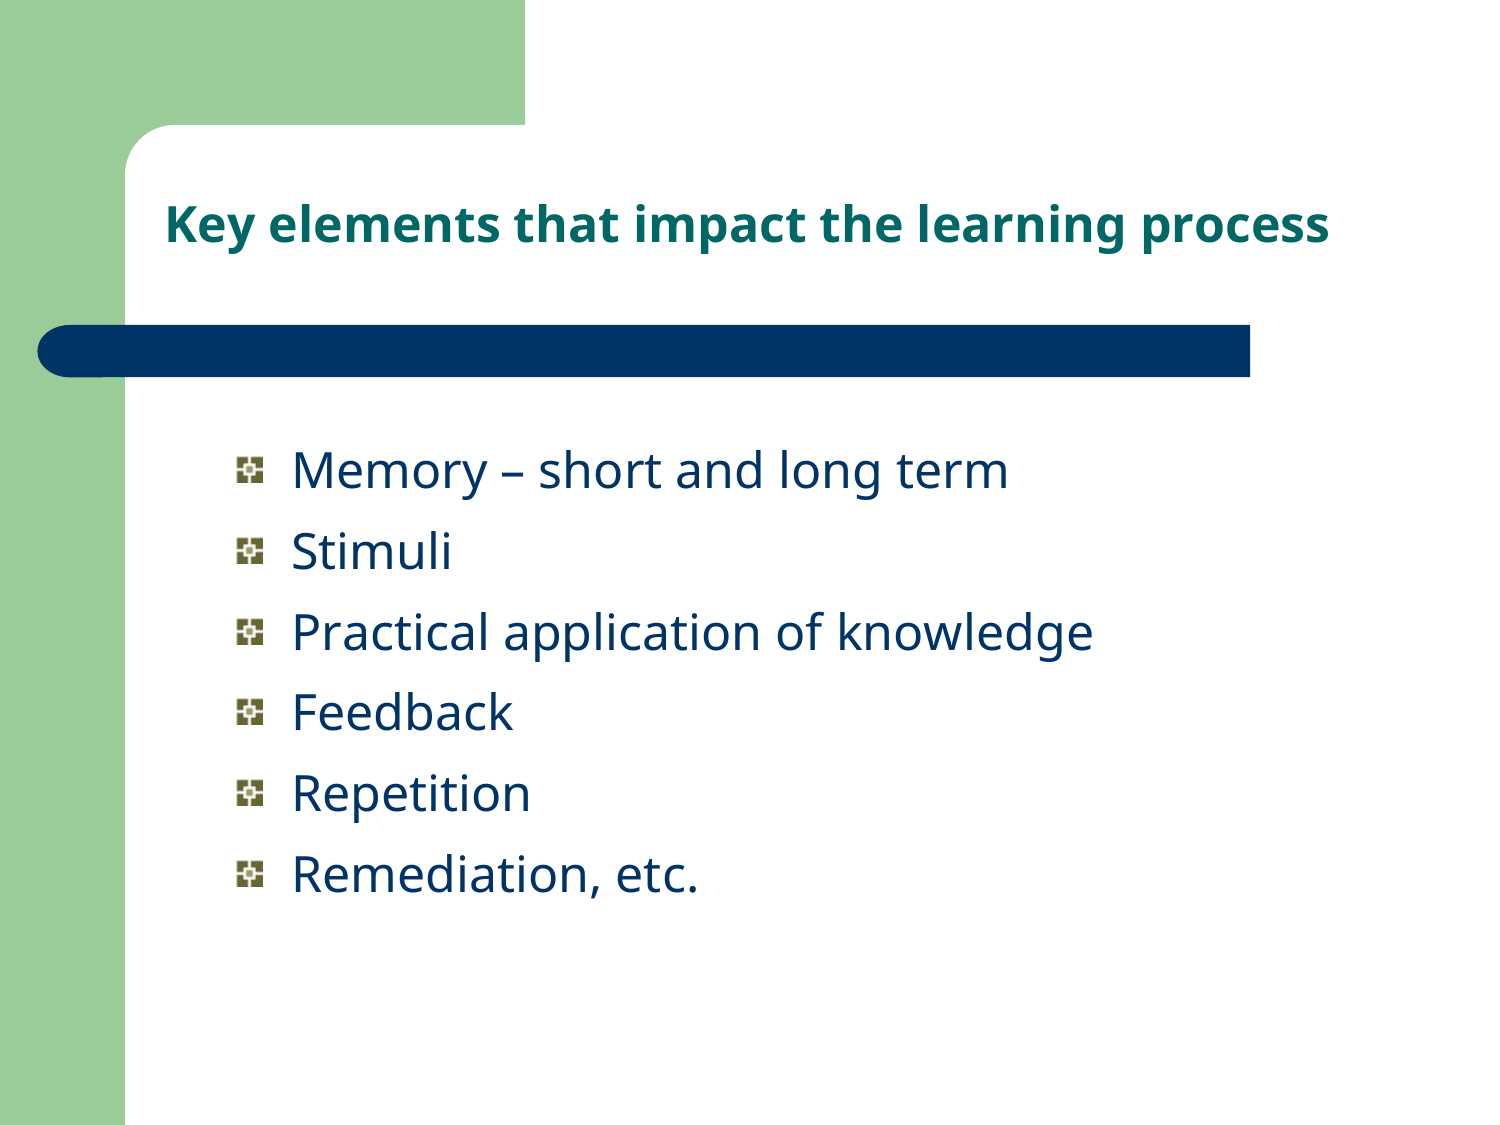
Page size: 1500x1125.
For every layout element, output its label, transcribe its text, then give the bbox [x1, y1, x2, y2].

list Memory – short and long term Stimuli Practical application of knowledge Feedback Repetition Remediation, etc. [220, 427, 1456, 938]
title Key elements that impact the learning process [149, 174, 1463, 263]
